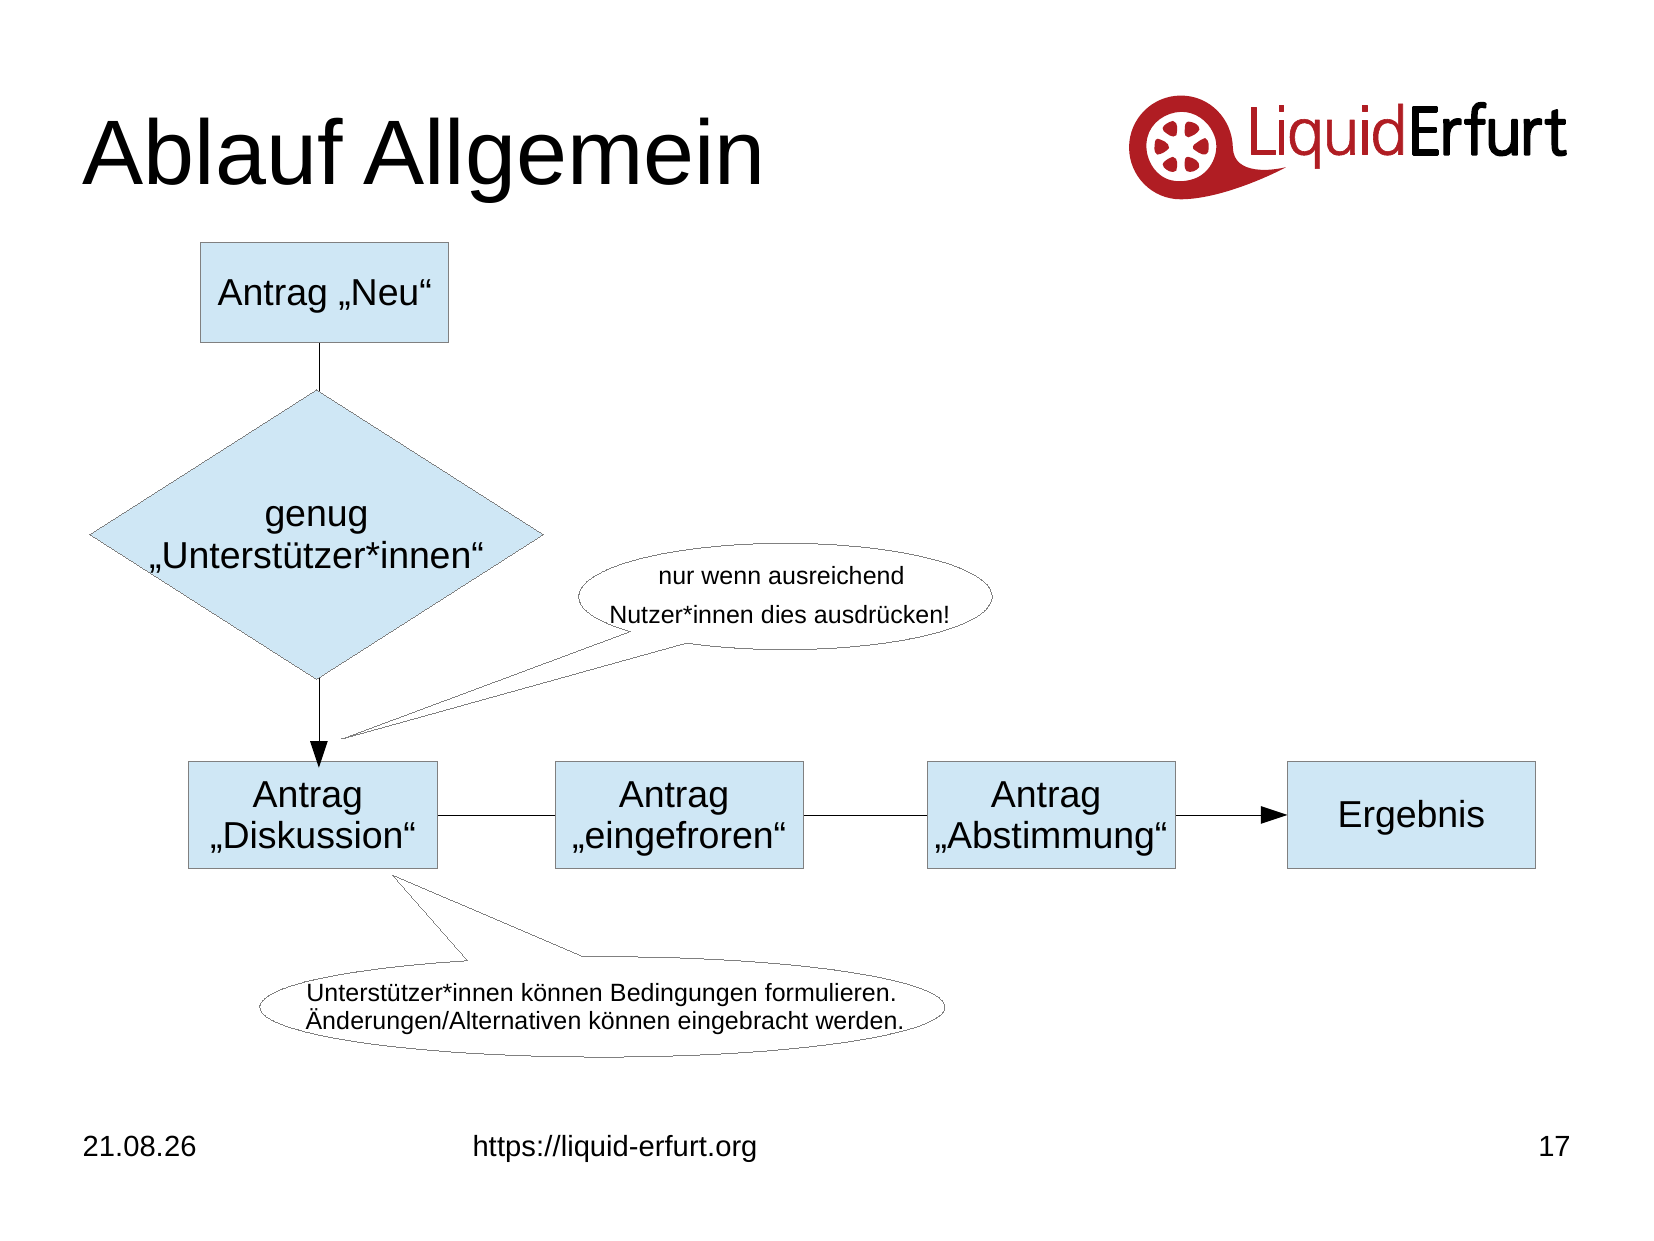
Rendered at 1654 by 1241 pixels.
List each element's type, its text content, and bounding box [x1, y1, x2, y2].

text_box nur wenn ausreichend Nutzer*innen dies ausdrücken! [341, 543, 993, 739]
text_box Antrag „Diskussion“ [188, 761, 438, 869]
title Ablauf Allgemein [82, 49, 1571, 257]
text_box Unterstützer*innen können Bedingungen formulieren. Änderungen/Alternativen können eingebracht werden. [259, 875, 945, 1058]
text_box Antrag „Neu“ [200, 242, 449, 343]
text_box Ergebnis [1287, 761, 1536, 869]
text_box genug „Unterstützer*innen“ [89, 389, 544, 680]
text_box Antrag „Abstimmung“ [927, 761, 1176, 869]
text_box Antrag „eingefroren“ [555, 761, 804, 869]
